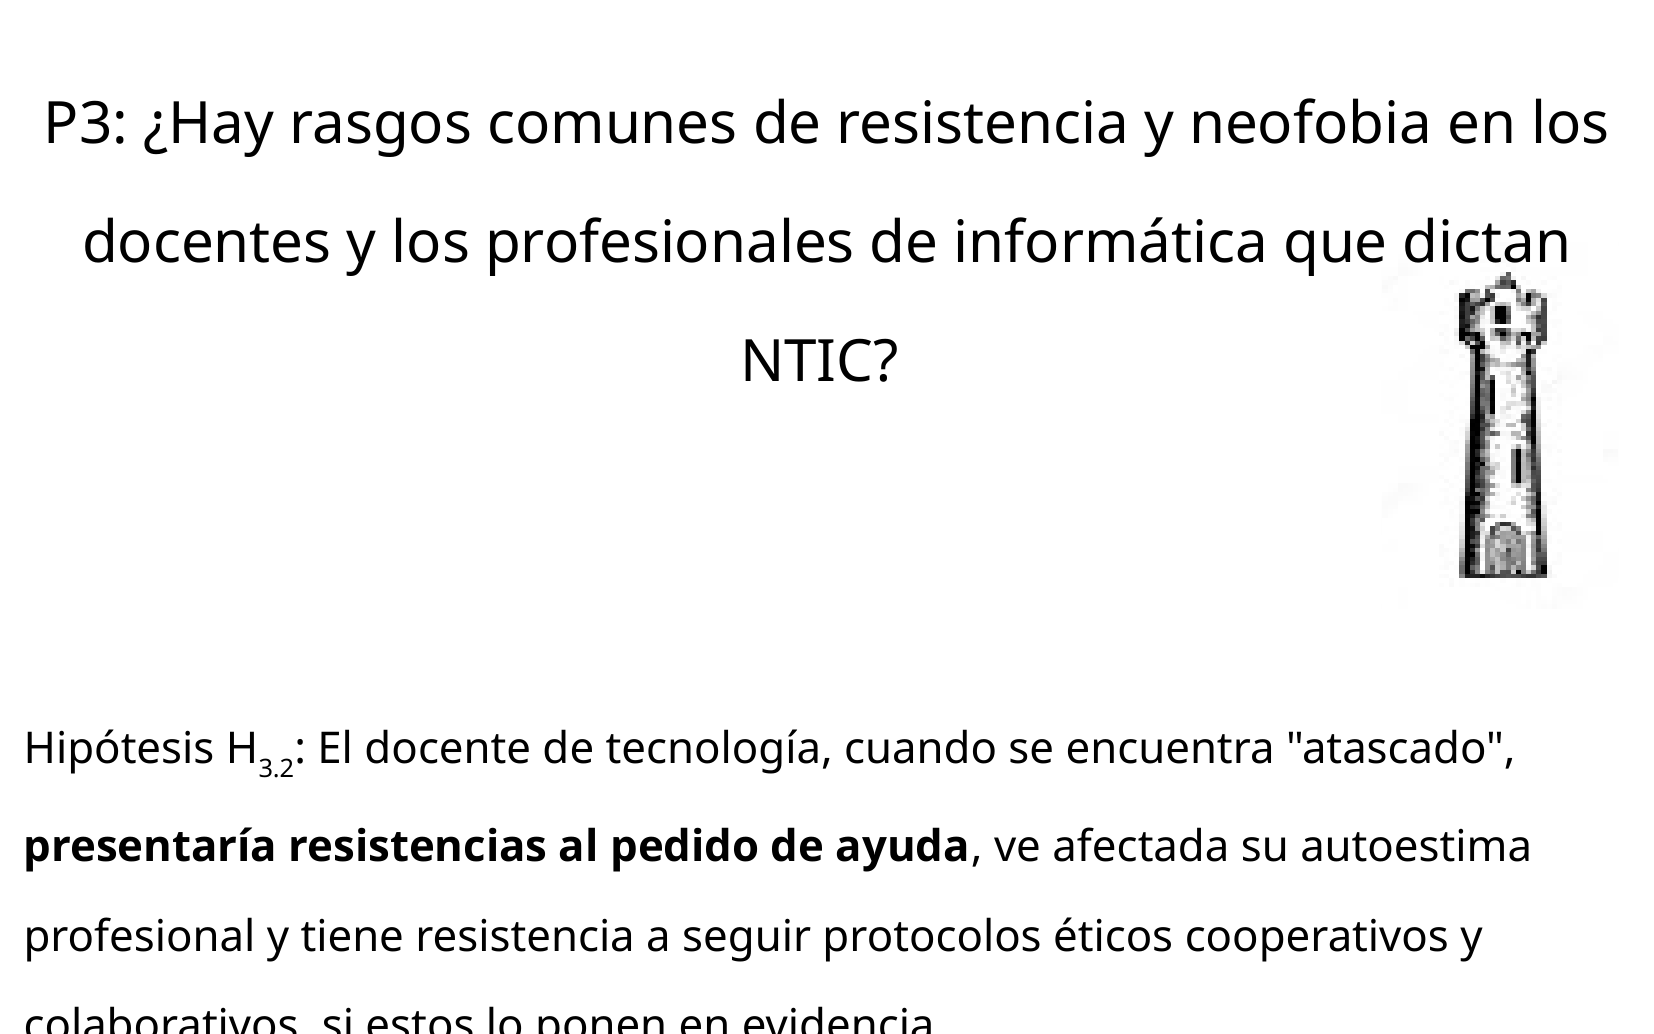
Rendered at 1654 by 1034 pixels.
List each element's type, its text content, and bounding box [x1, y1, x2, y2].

text_box P3: ¿Hay rasgos comunes de resistencia y neofobia en los docentes y los profesionales de informática que dictan NTIC? Hipótesis H3.2: El docente de tecnología, cuando se encuentra "atascado", presentaría resistencias al pedido de ayuda, ve afectada su autoestima profesional y tiene resistencia a seguir protocolos éticos cooperativos y colaborativos, si estos lo ponen en evidencia. [23, 41, 1630, 1034]
